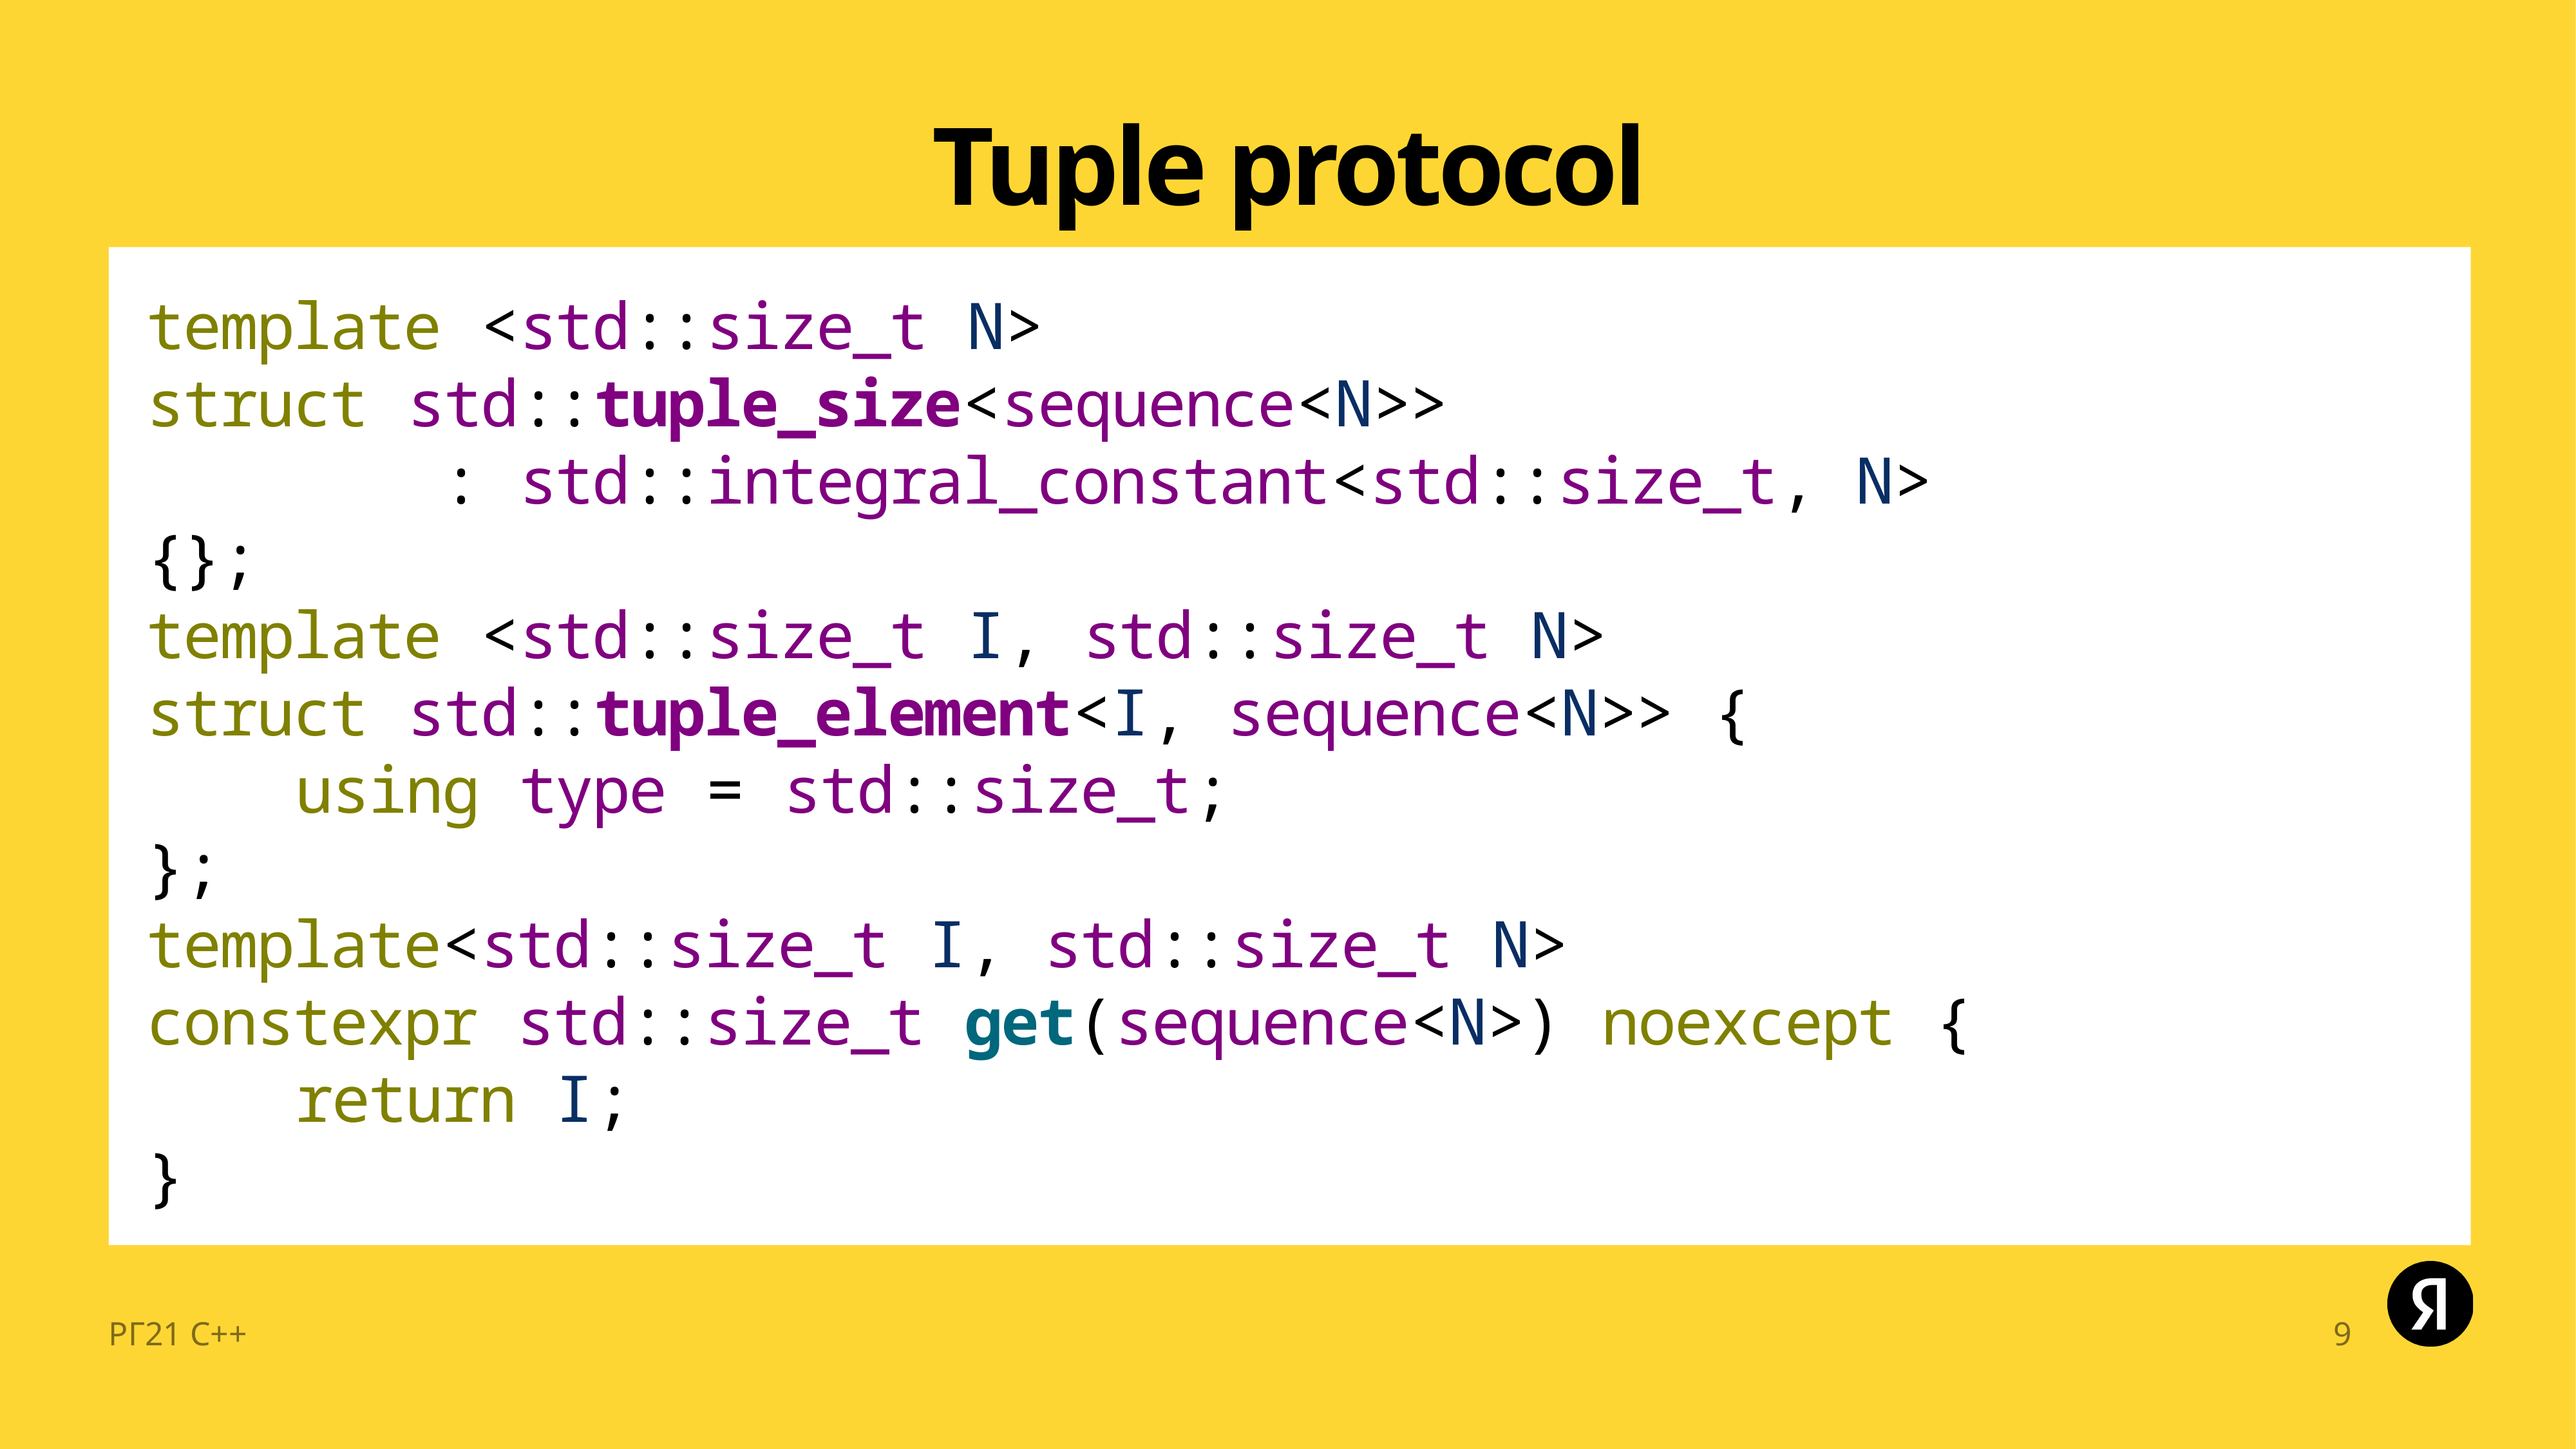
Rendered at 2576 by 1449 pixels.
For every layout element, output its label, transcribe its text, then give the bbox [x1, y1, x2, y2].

title Tuple protocol [106, 101, 2473, 228]
list template <std::size_t N> struct std::tuple_size<sequence<N>> : std::integral_constant<std::size_t, N> {}; template <std::size_t I, std::size_t N> struct std::tuple_element<I, sequence<N>> { using type = std::size_t; }; template<std::size_t I, std::size_t N> constexpr std::size_t get(sequence<N>) noexcept { return I; } [108, 247, 2471, 1245]
picture [2387, 1261, 2474, 1347]
